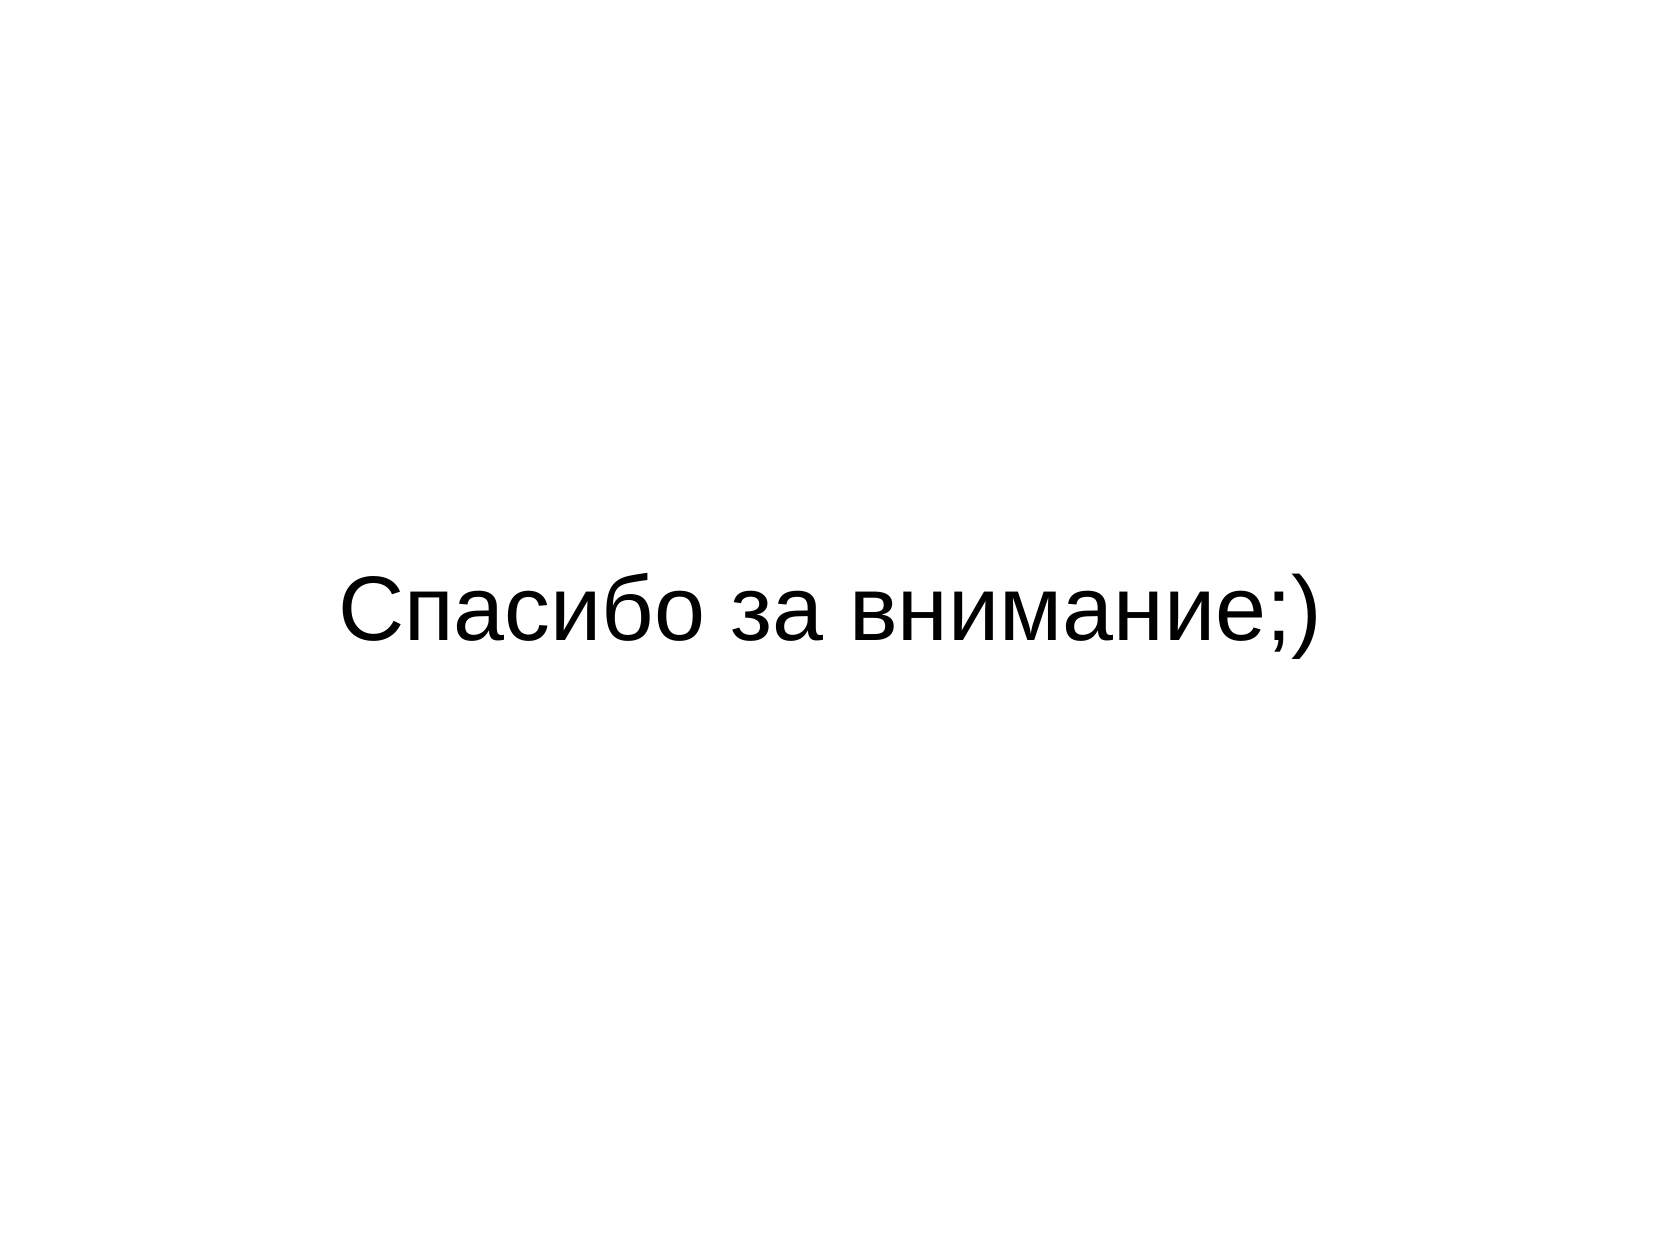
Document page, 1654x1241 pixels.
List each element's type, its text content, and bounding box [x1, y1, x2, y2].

title Спасибо за внимание;) [86, 505, 1576, 713]
